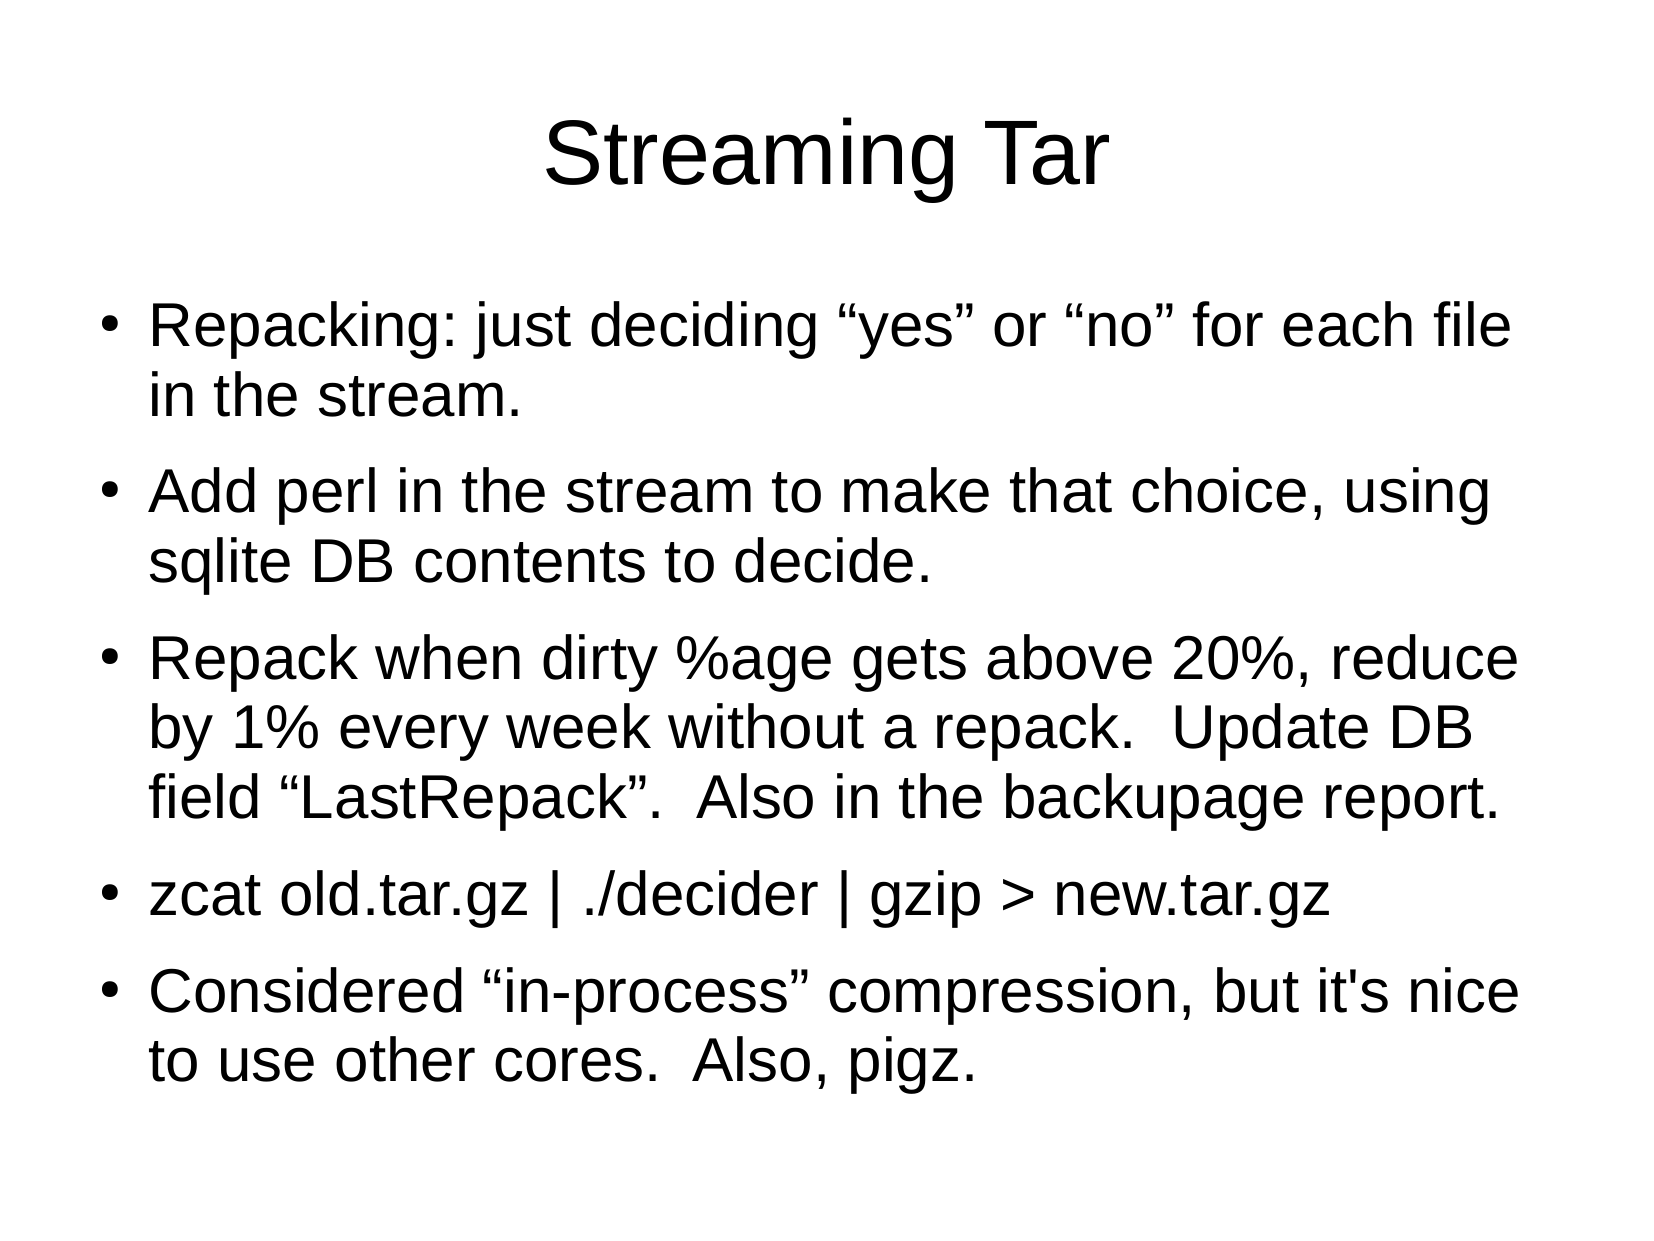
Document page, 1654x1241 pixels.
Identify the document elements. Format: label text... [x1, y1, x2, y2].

list Repacking: just deciding “yes” or “no” for each file in the stream. Add perl in the stream to make that choice, using sqlite DB contents to decide. Repack when dirty %age gets above 20%, reduce by 1% every week without a repack. Update DB field “LastRepack”. Also in the backupage report. zcat old.tar.gz | ./decider | gzip > new.tar.gz Considered “in-process” compression, but it's nice to use other cores. Also, pigz. [82, 290, 1571, 1109]
title Streaming Tar [82, 49, 1571, 257]
